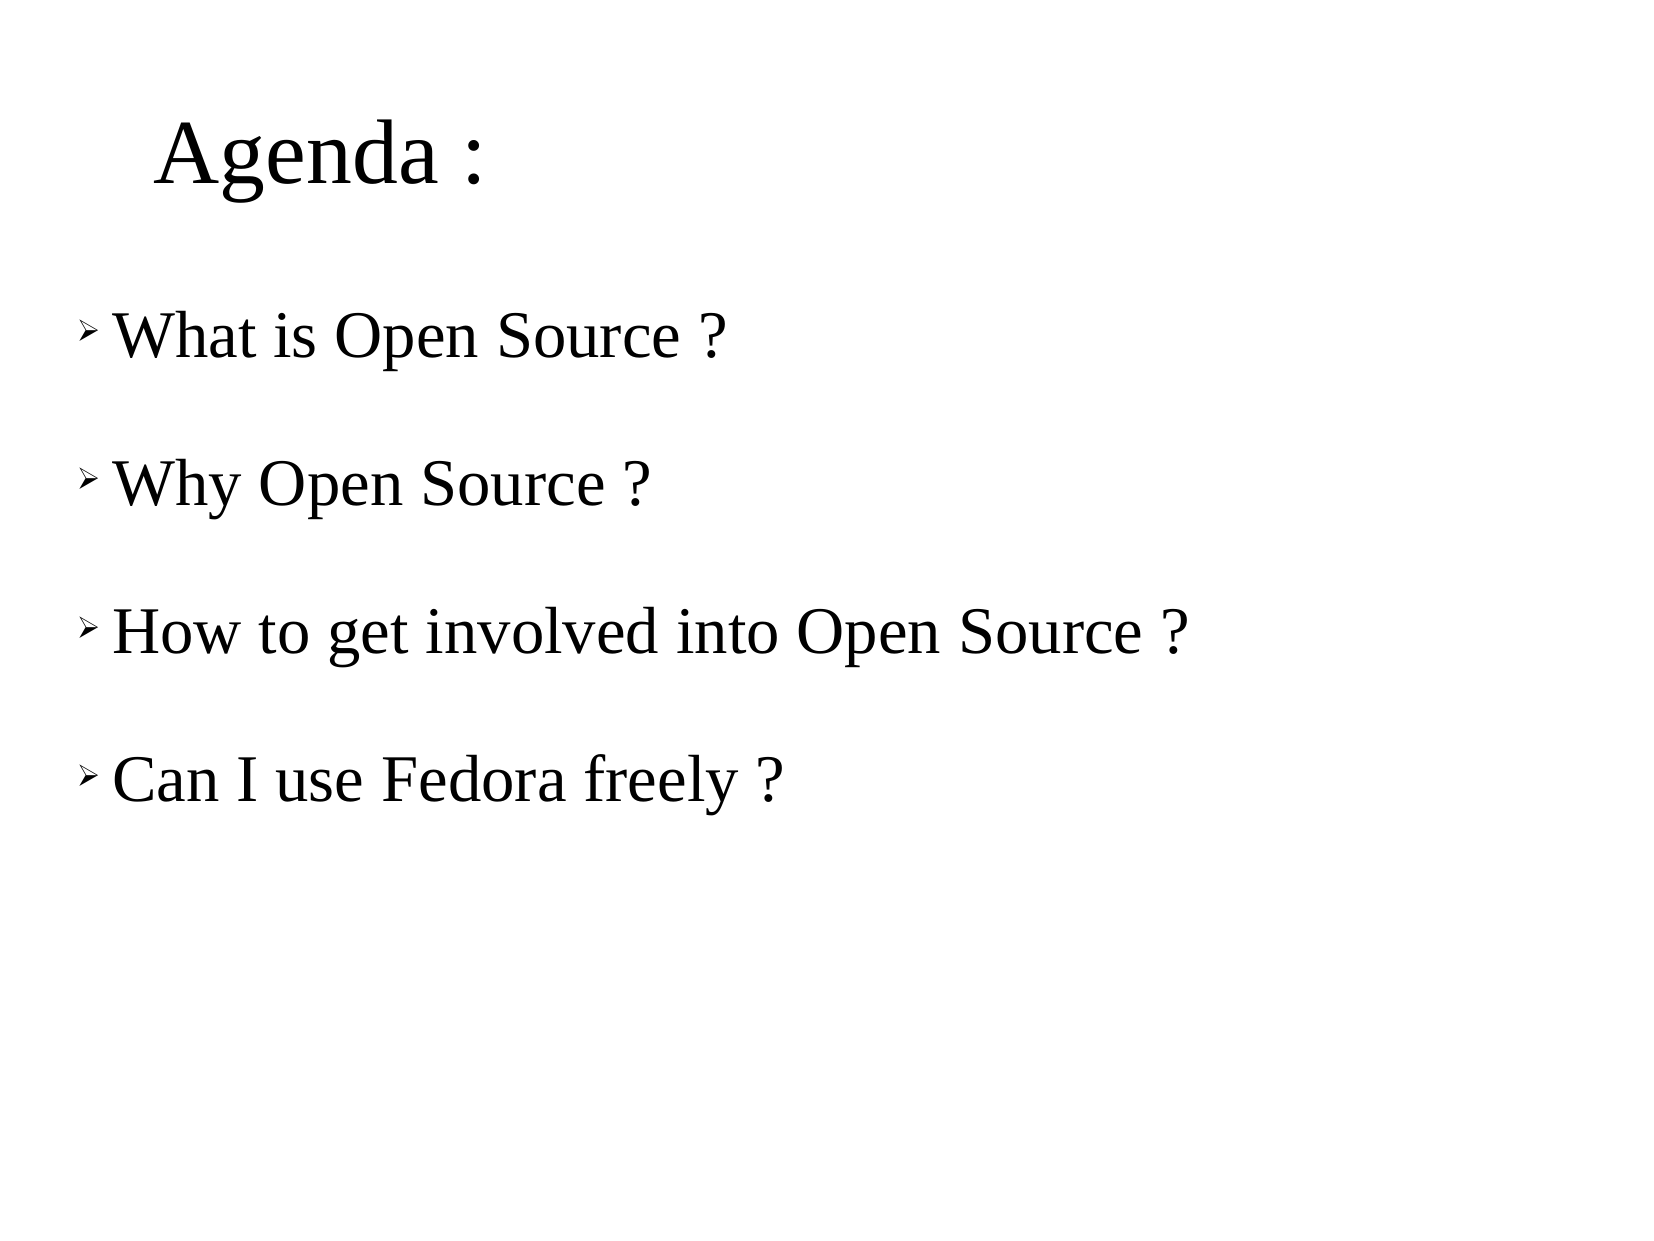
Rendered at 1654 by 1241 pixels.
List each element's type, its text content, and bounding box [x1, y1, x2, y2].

title Agenda : [82, 49, 1571, 257]
subtitle What is Open Source ? Why Open Source ? How to get involved into Open Source ? Can I use Fedora freely ? [76, 297, 1565, 817]
